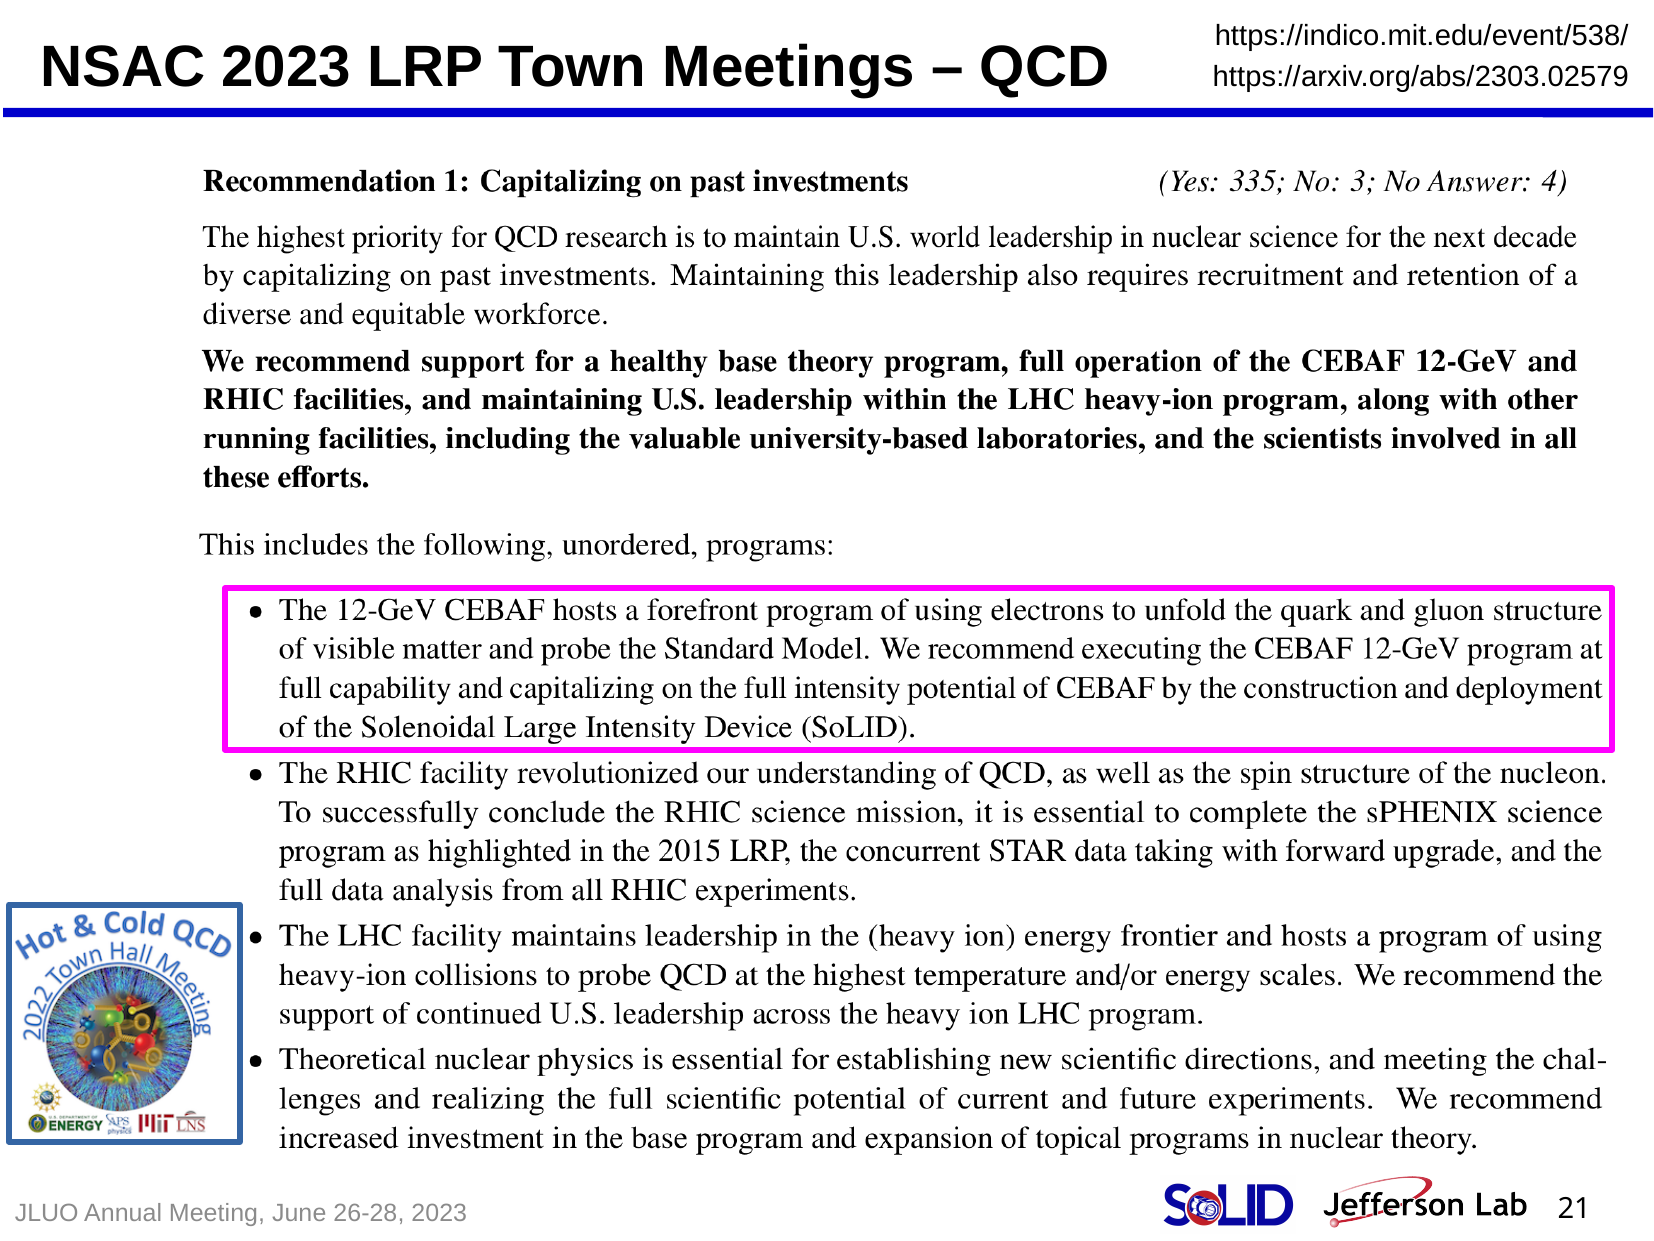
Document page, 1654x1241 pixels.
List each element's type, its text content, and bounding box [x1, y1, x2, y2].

picture [178, 510, 1636, 1165]
picture [1160, 1175, 1296, 1234]
text_box NSAC 2023 LRP Town Meetings – QCD [25, 20, 1200, 95]
text_box https://arxiv.org/abs/2303.02579 [1197, 49, 1648, 107]
text_box https://indico.mit.edu/event/538/ [1200, 11, 1654, 69]
picture [11, 907, 237, 1139]
picture [176, 149, 1605, 507]
picture [1321, 1168, 1540, 1239]
